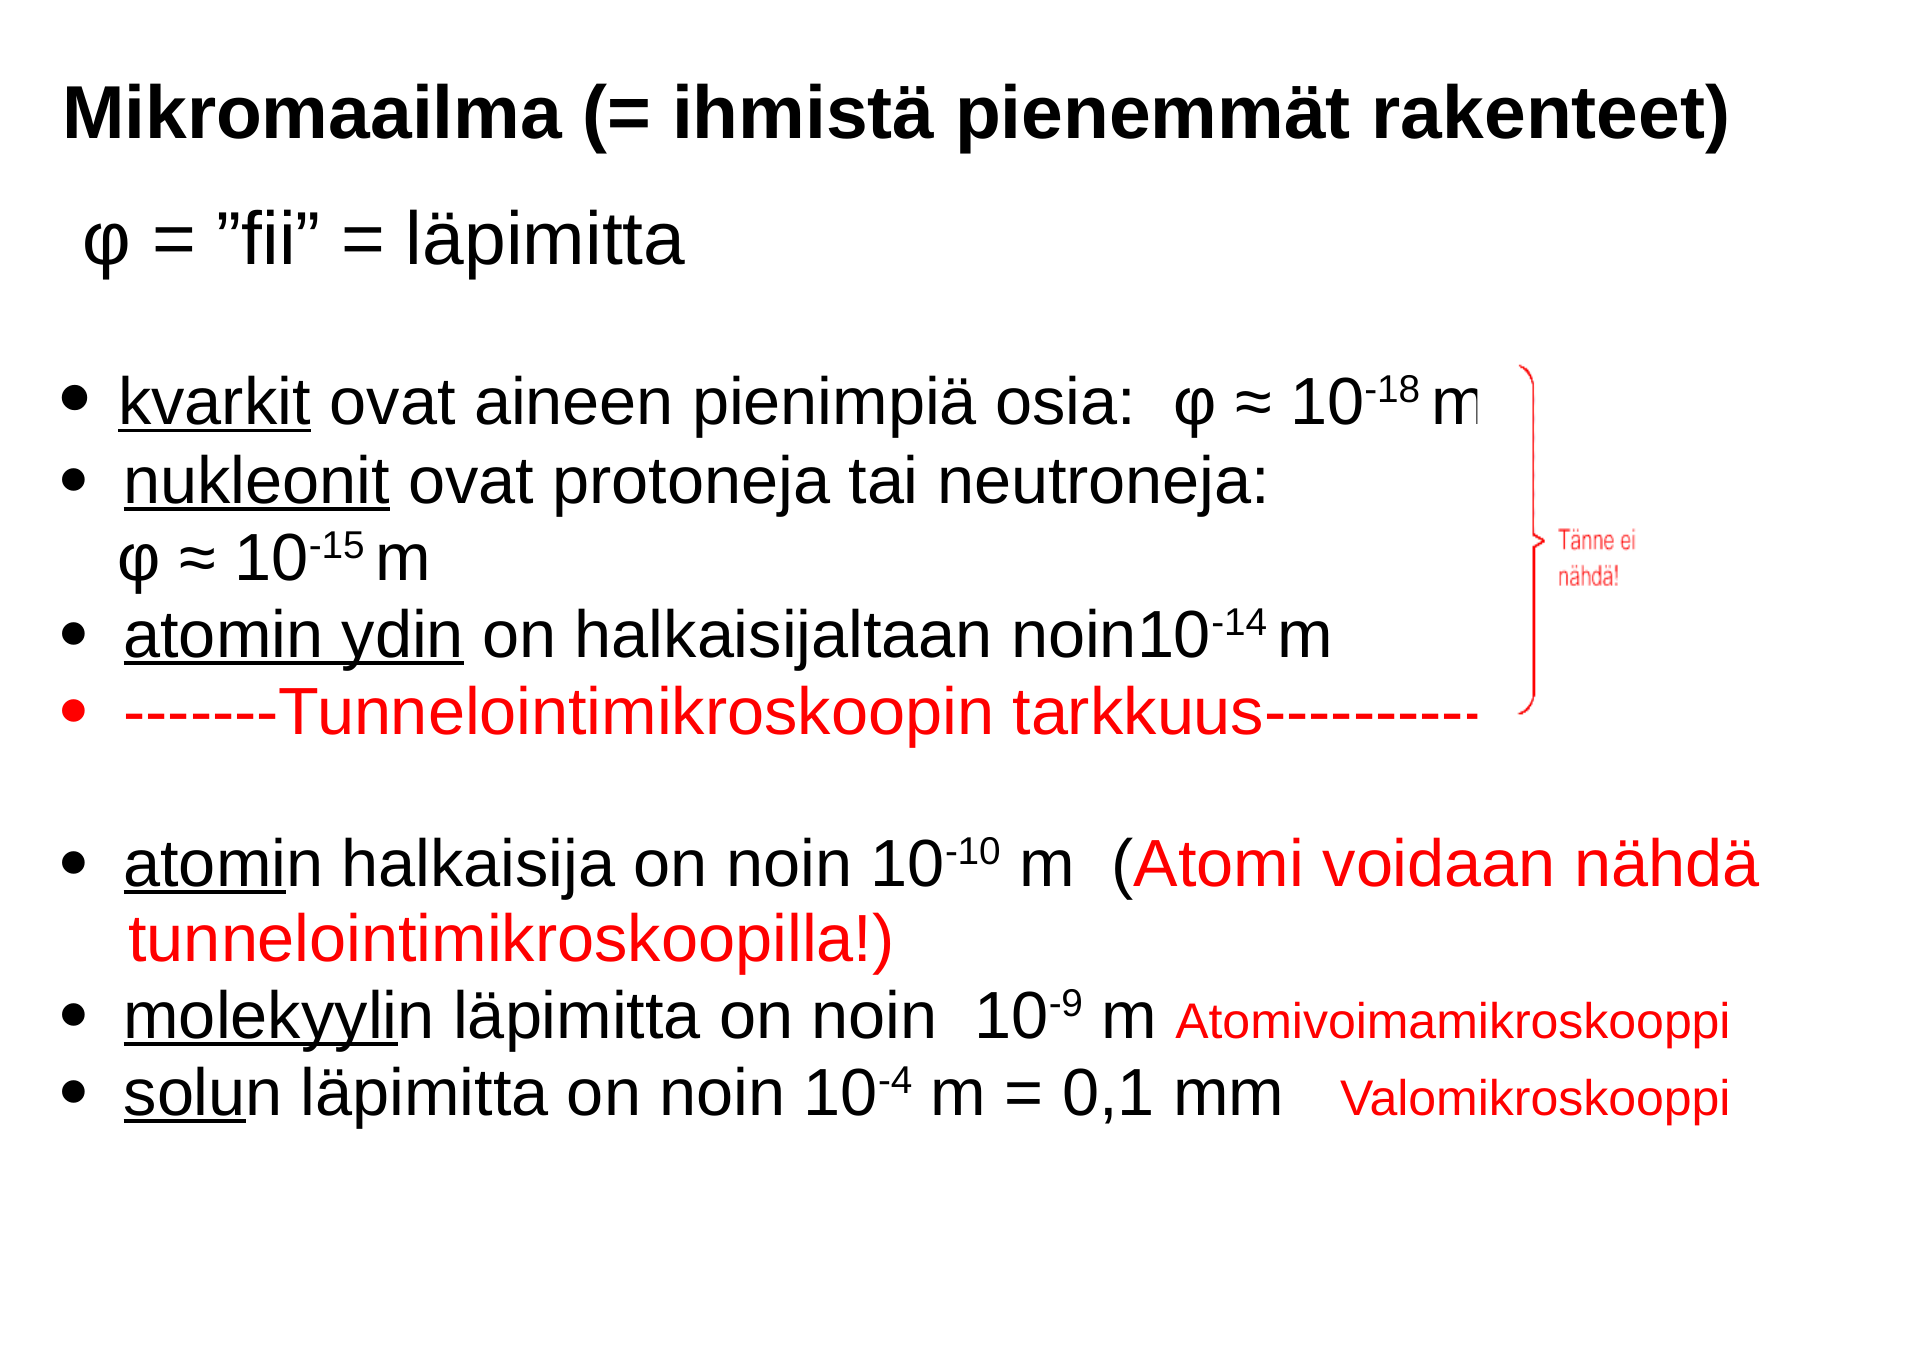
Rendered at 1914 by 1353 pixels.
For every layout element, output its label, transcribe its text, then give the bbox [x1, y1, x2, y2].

picture [1477, 300, 1677, 768]
text_box Mikromaailma (= ihmistä pienemmät rakenteet) φ = ”fii” = läpimitta  kvarkit ovat aineen pienimpiä osia: φ ≈ 10-18 m  nukleonit ovat protoneja tai neutroneja: φ ≈ 10-15 m  atomin ydin on halkaisijaltaan noin10-14 m  -------Tunnelointimikroskoopin tarkkuus----------------  atomin halkaisija on noin 10-10 m (Atomi voidaan nähdä tunnelointimikroskoopilla!)  molekyylin läpimitta on noin 10-9 m Atomivoimamikroskooppi  solun läpimitta on noin 10-4 m = 0,1 mm Valomikroskooppi [47, 62, 1831, 1194]
